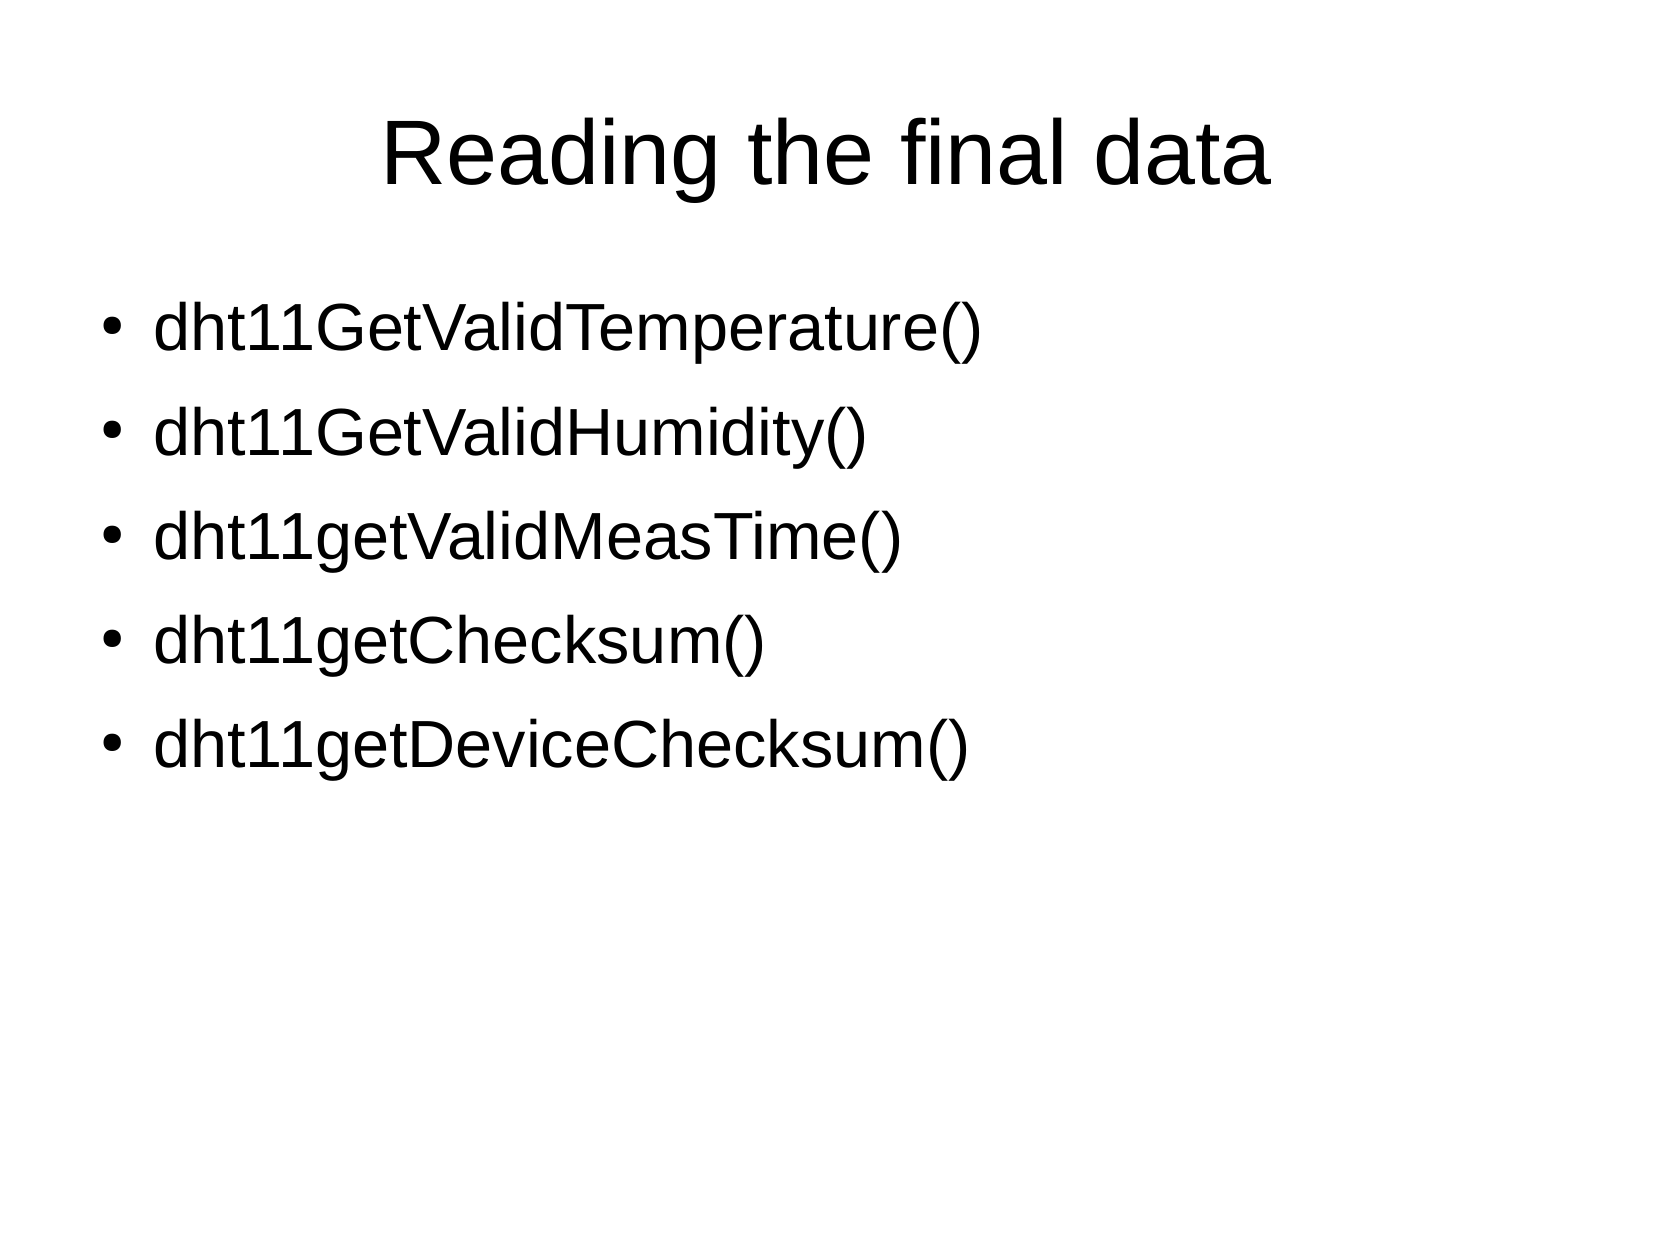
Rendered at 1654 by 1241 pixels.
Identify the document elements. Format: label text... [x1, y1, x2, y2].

title Reading the final data [82, 49, 1571, 257]
list dht11GetValidTemperature() dht11GetValidHumidity() dht11getValidMeasTime() dht11getChecksum() dht11getDeviceChecksum() [82, 290, 1571, 1010]
